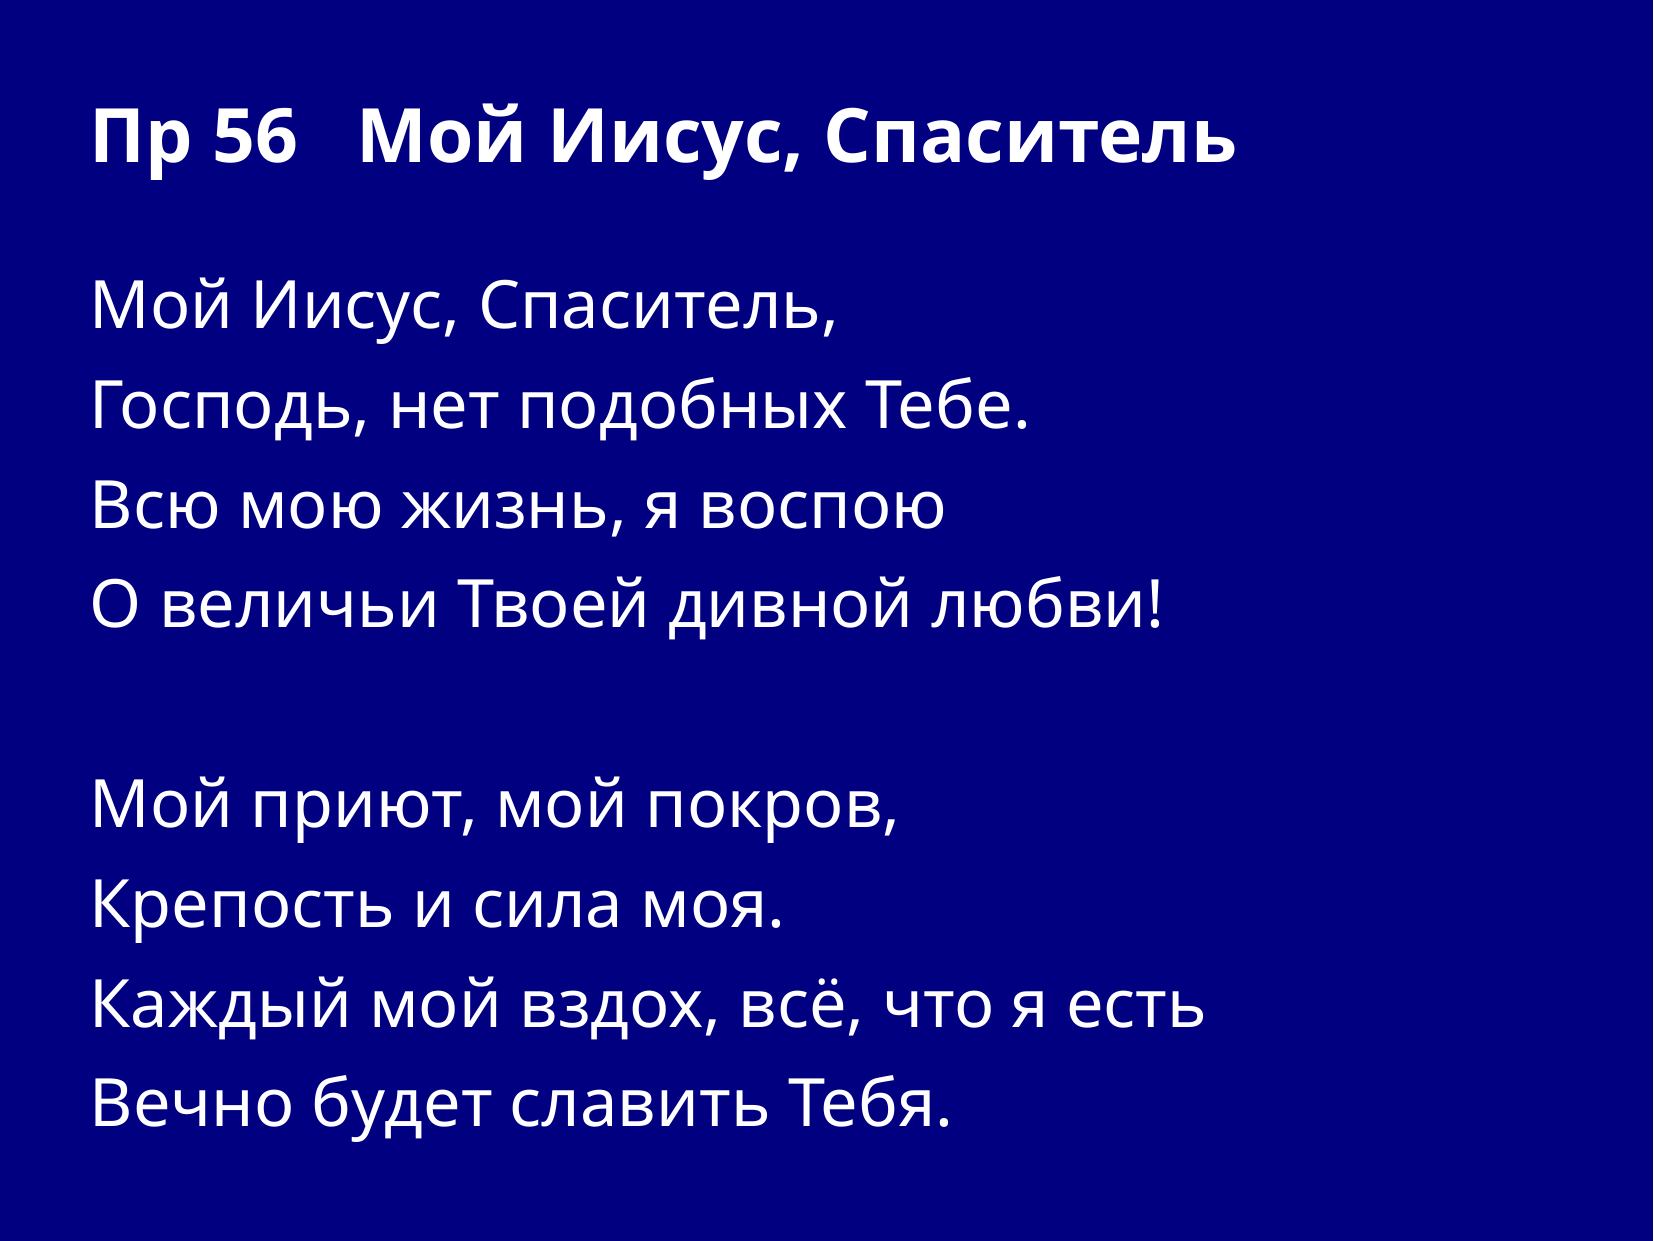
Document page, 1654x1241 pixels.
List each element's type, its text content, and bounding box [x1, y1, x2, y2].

text_box Мой Иисус, Спаситель, Господь, нет подобных Тебе. Всю мою жизнь, я воспою О величьи Твоей дивной любви! Мой приют, мой покров, Крепость и сила моя. Каждый мой вздох, всё, что я есть Вечно будет славить Тебя. [75, 188, 1576, 1163]
text_box Пр 56 Мой Иисус, Спаситель [75, 75, 1576, 188]
